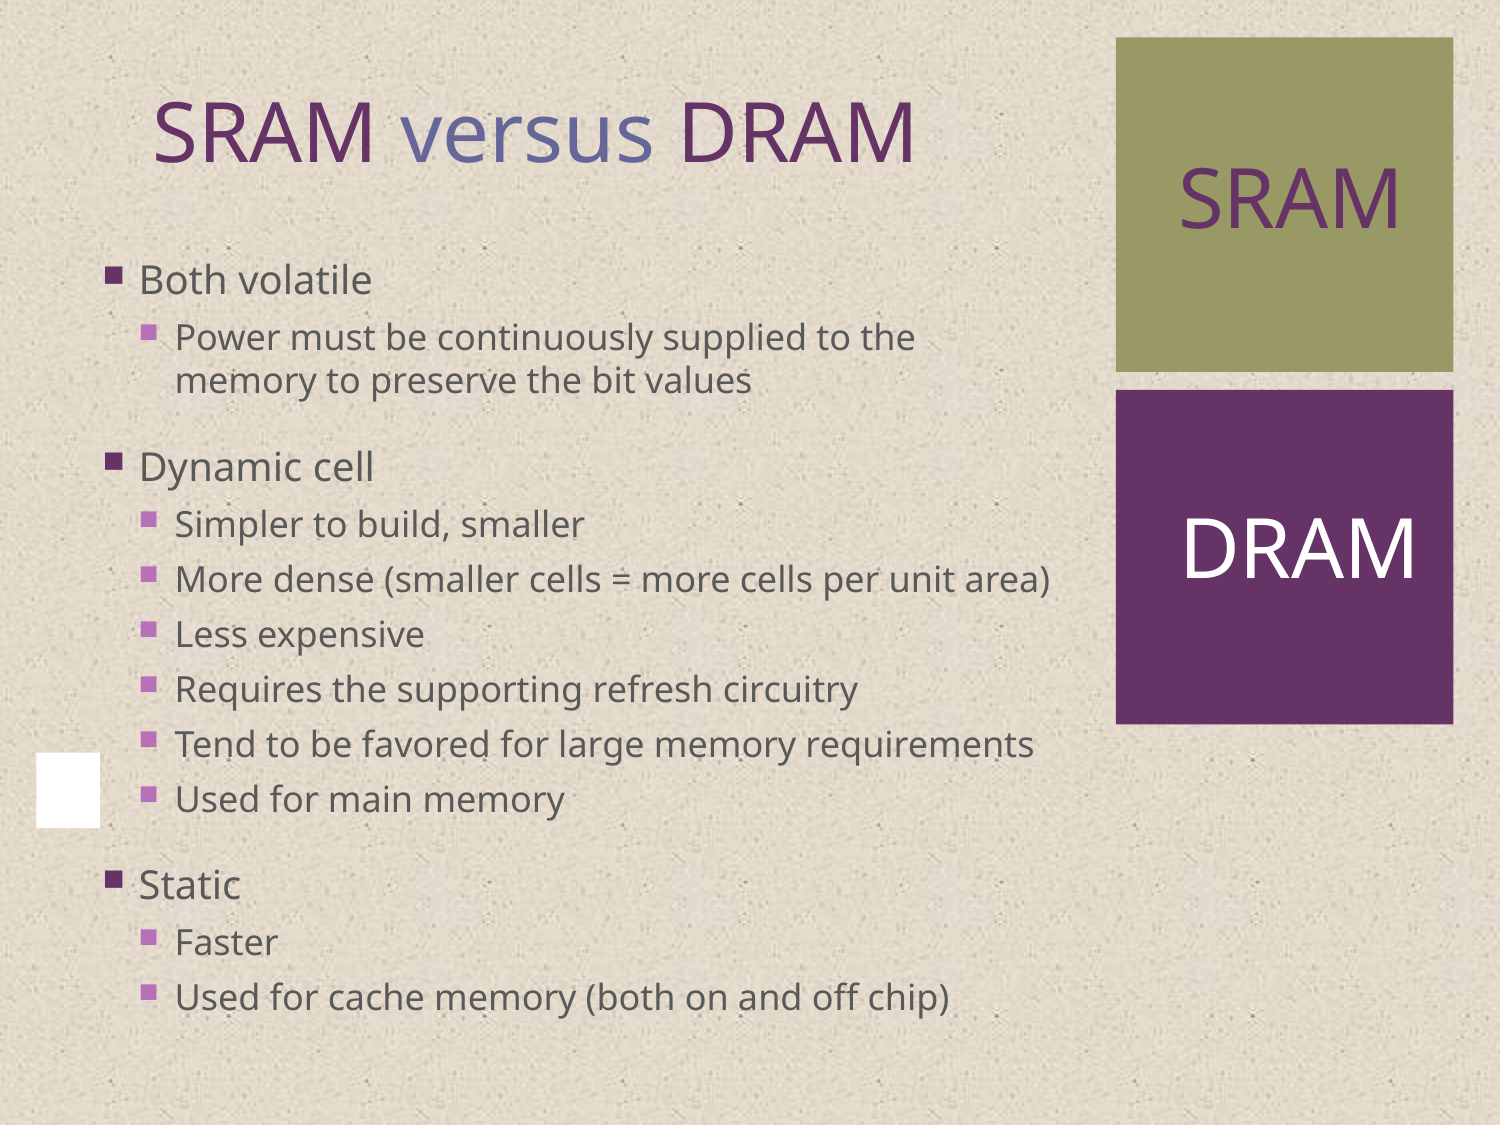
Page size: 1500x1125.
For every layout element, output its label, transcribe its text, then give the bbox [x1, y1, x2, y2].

text_box DRAM [1164, 487, 1436, 603]
text_box SRAM [1163, 137, 1420, 253]
picture [0, 0, 1500, 1125]
title SRAM versus DRAM [137, 50, 1104, 187]
list Both volatile Power must be continuously supplied to the memory to preserve the bit values Dynamic cell Simpler to build, smaller More dense (smaller cells = more cells per unit area) Less expensive Requires the supporting refresh circuitry Tend to be favored for large memory requirements Used for main memory Static Faster Used for cache memory (both on and off chip) [87, 237, 1067, 1075]
text_box [36, 752, 100, 829]
